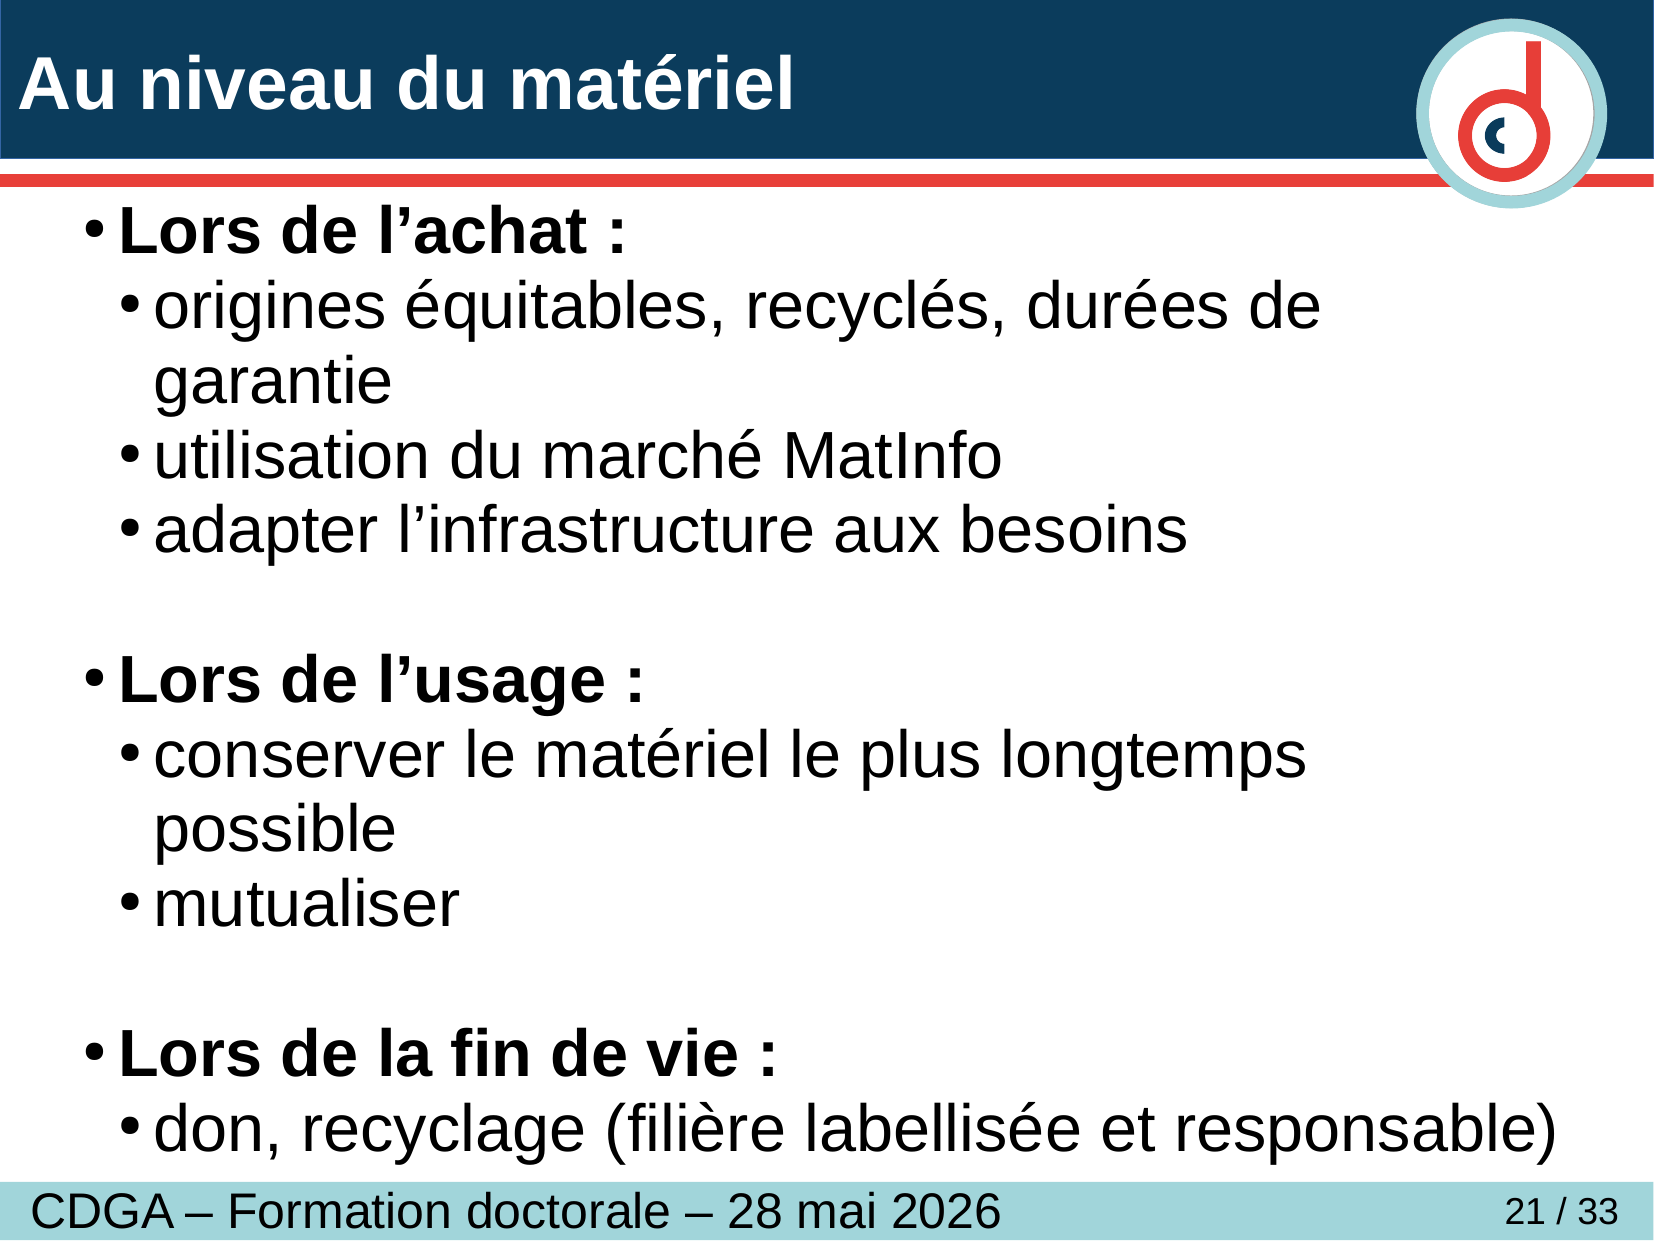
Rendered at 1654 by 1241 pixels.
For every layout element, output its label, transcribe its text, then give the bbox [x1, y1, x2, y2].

subtitle Lors de l’achat : origines équitables, recyclés, durées de garantie utilisation du marché MatInfo adapter l’infrastructure aux besoins Lors de l’usage : conserver le matériel le plus longtemps possible mutualiser Lors de la fin de vie : don, recyclage (filière labellisée et responsable) [82, 193, 1571, 1166]
title Au niveau du matériel [17, 11, 1412, 159]
